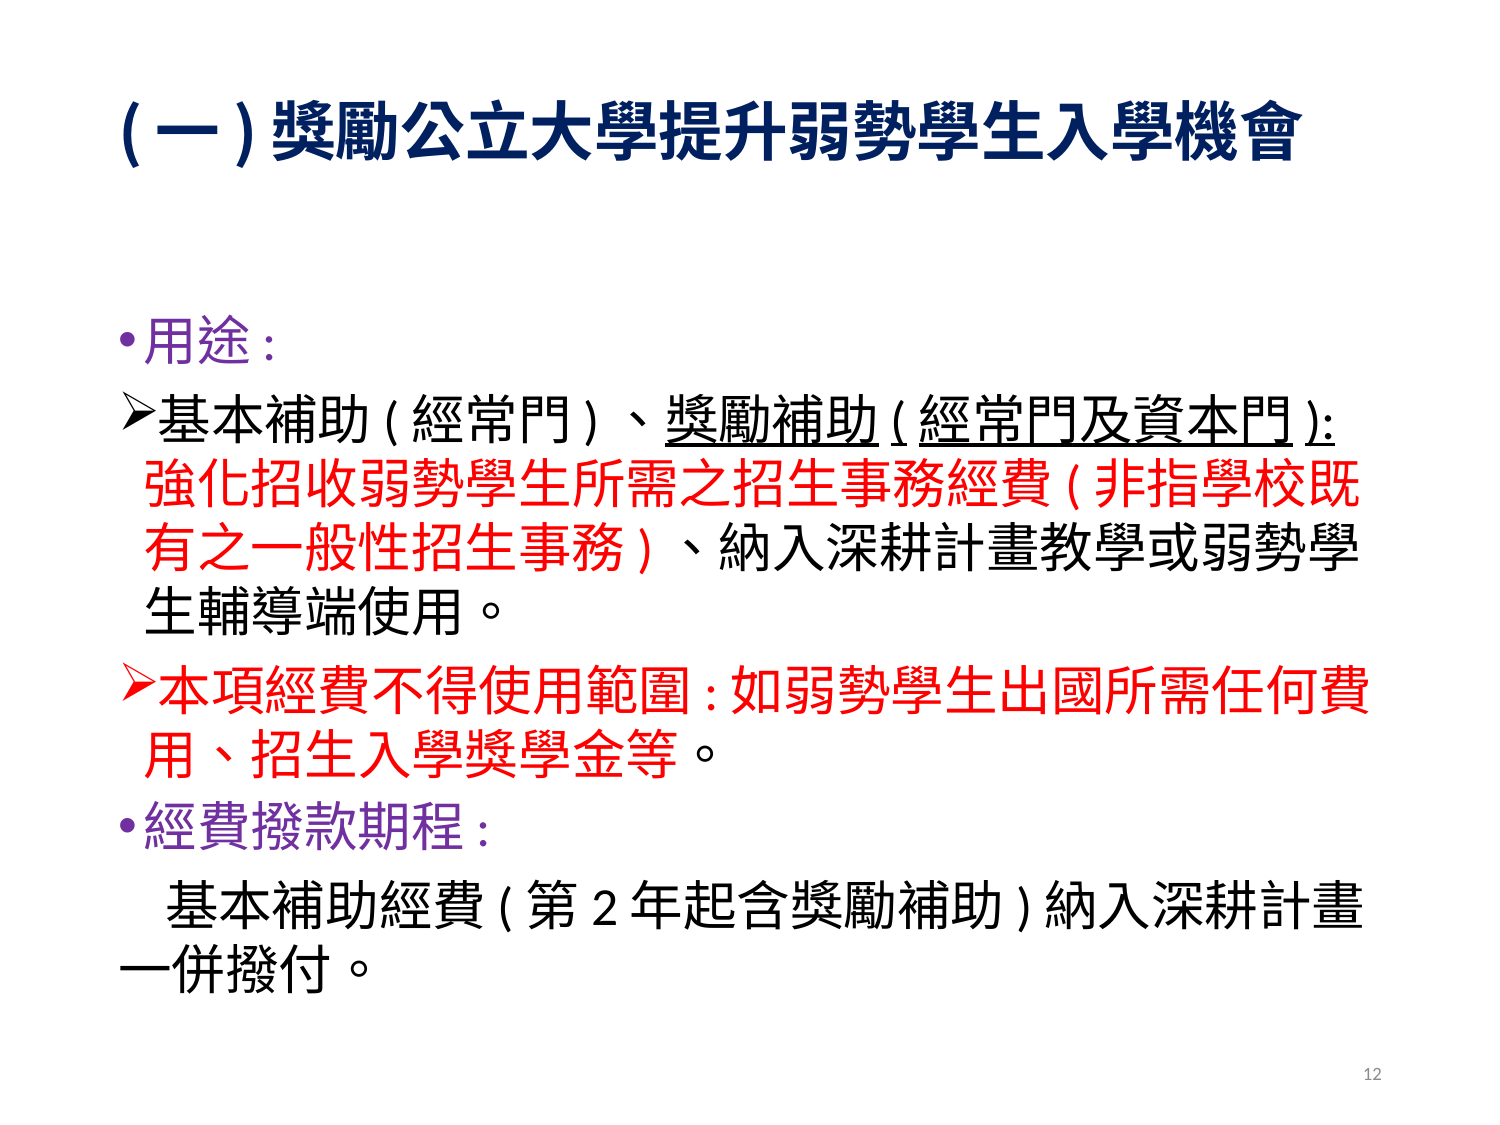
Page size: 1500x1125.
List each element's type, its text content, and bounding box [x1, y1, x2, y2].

list 用途: 基本補助(經常門)、獎勵補助(經常門及資本門):強化招收弱勢學生所需之招生事務經費(非指學校既有之一般性招生事務)、納入深耕計畫教學或弱勢學生輔導端使用。 本項經費不得使用範圍:如弱勢學生出國所需任何費用、招生入學獎學金等。 經費撥款期程: 基本補助經費(第2年起含獎勵補助)納入深耕計畫一併撥付。 [103, 299, 1397, 1014]
slide_number <編號> [1059, 1042, 1397, 1103]
title (一)獎勵公立大學提升弱勢學生入學機會 [103, 59, 1397, 278]
